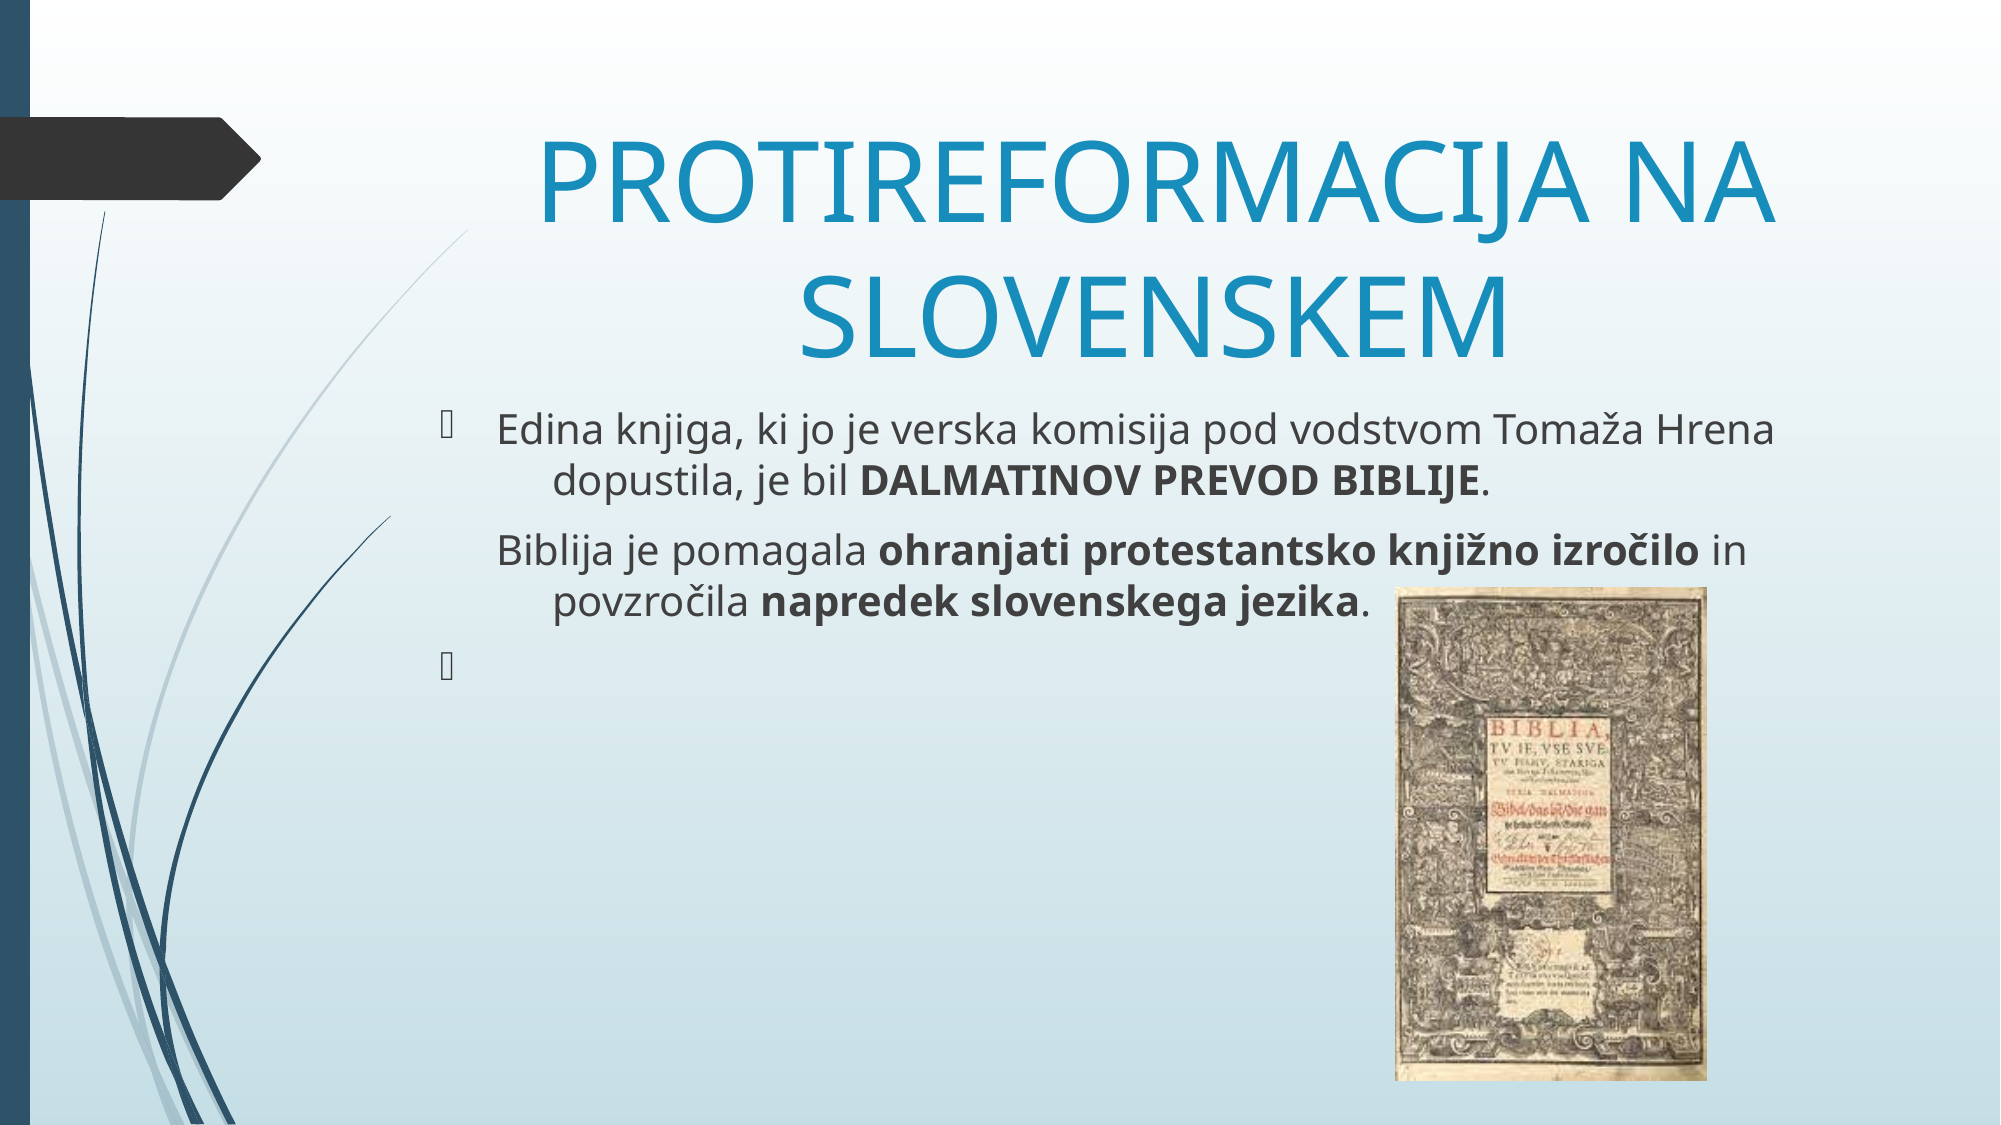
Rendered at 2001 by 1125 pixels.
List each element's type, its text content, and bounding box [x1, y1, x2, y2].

title PROTIREFORMACIJA NA SLOVENSKEM [425, 102, 1888, 313]
list Edina knjiga, ki jo je verska komisija pod vodstvom Tomaža Hrena dopustila, je bil DALMATINOV PREVOD BIBLIJE. Biblija je pomagala ohranjati protestantsko knjižno izročilo in povzročila napredek slovenskega jezika. [424, 395, 1888, 970]
picture [1395, 587, 1707, 1081]
